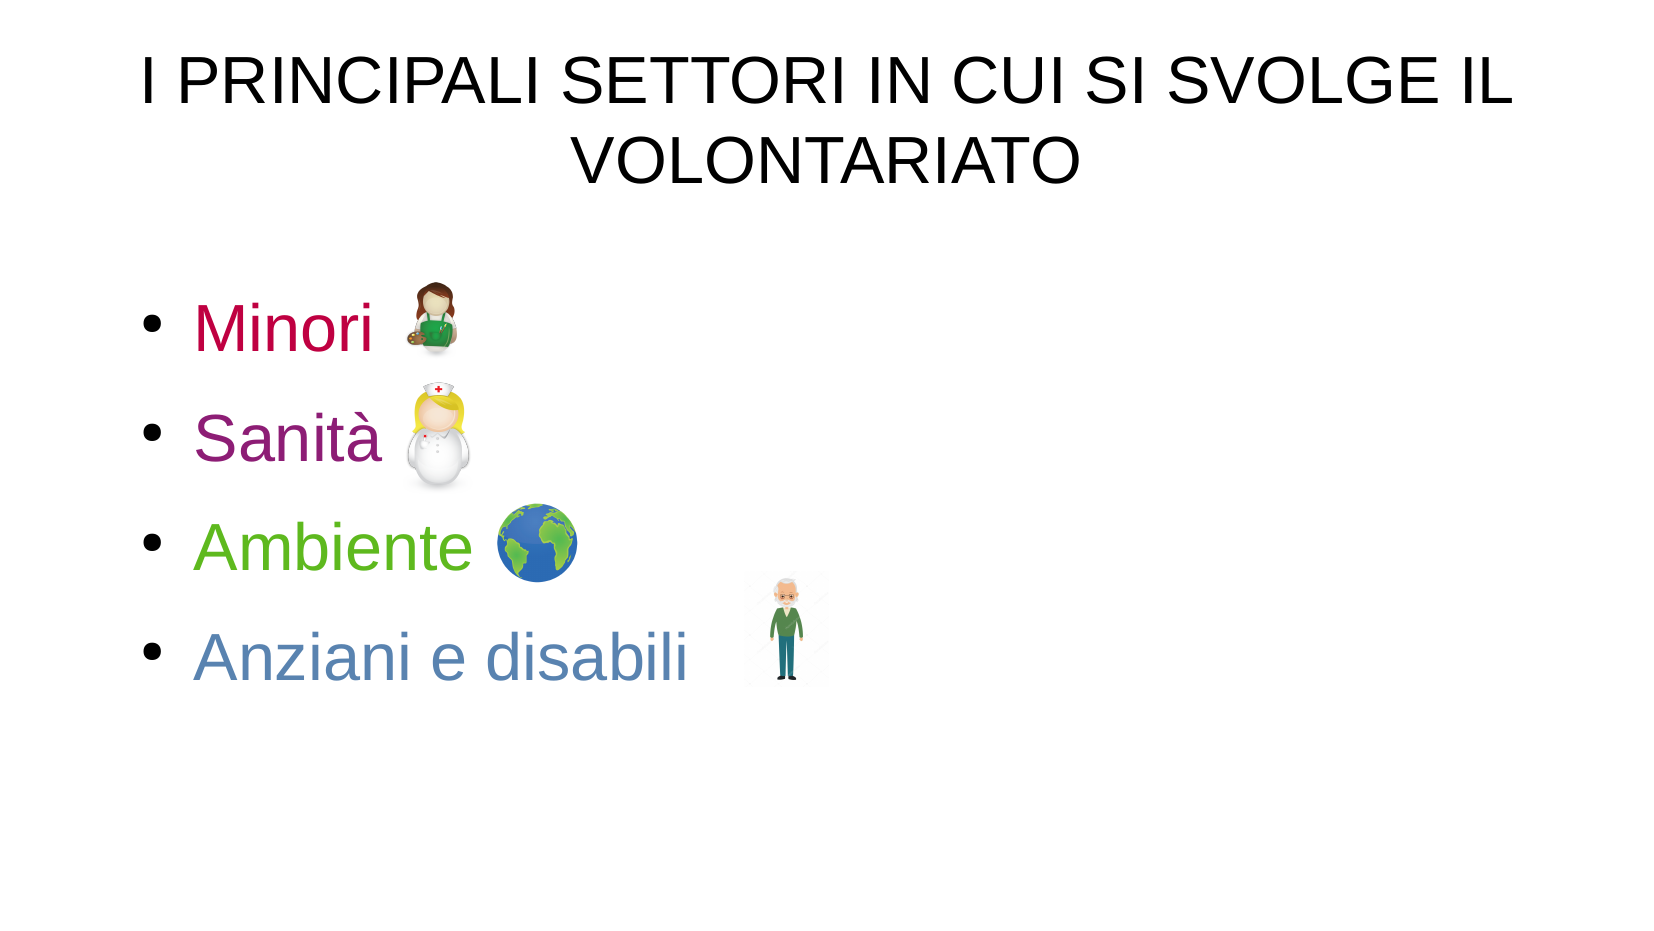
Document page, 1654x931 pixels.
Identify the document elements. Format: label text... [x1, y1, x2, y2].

title I PRINCIPALI SETTORI IN CUI SI SVOLGE IL VOLONTARIATO [82, 37, 1571, 193]
picture [488, 493, 586, 586]
picture [396, 374, 481, 494]
picture [405, 276, 464, 361]
list Minori Sanità Ambiente Anziani e disabili [105, 285, 1594, 825]
picture [744, 571, 829, 687]
